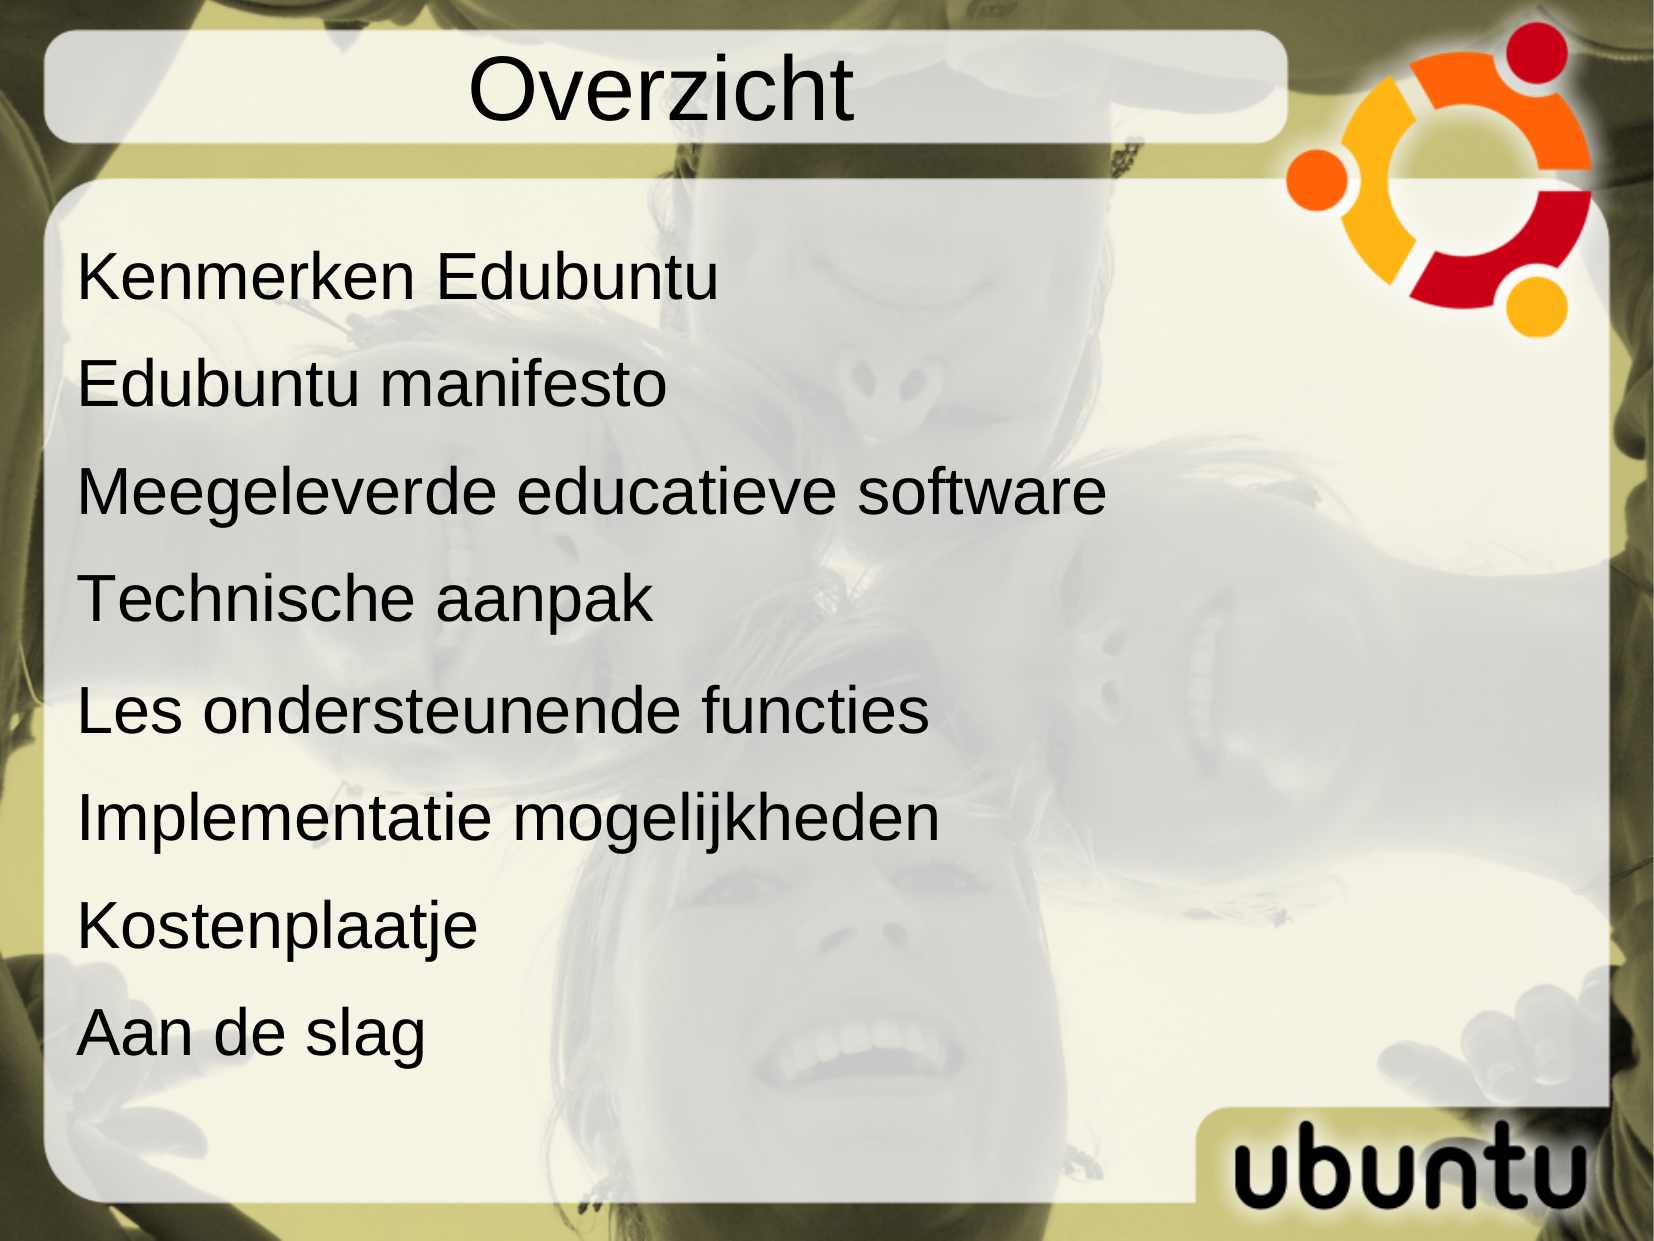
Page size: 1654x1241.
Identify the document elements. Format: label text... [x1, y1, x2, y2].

picture [0, 0, 1654, 1241]
list Kenmerken Edubuntu Edubuntu manifesto Meegeleverde educatieve software Technische aanpak Les ondersteunende functies Implementatie mogelijkheden Kostenplaatje Aan de slag [59, 236, 1548, 1215]
title Overzicht [82, 29, 1241, 144]
